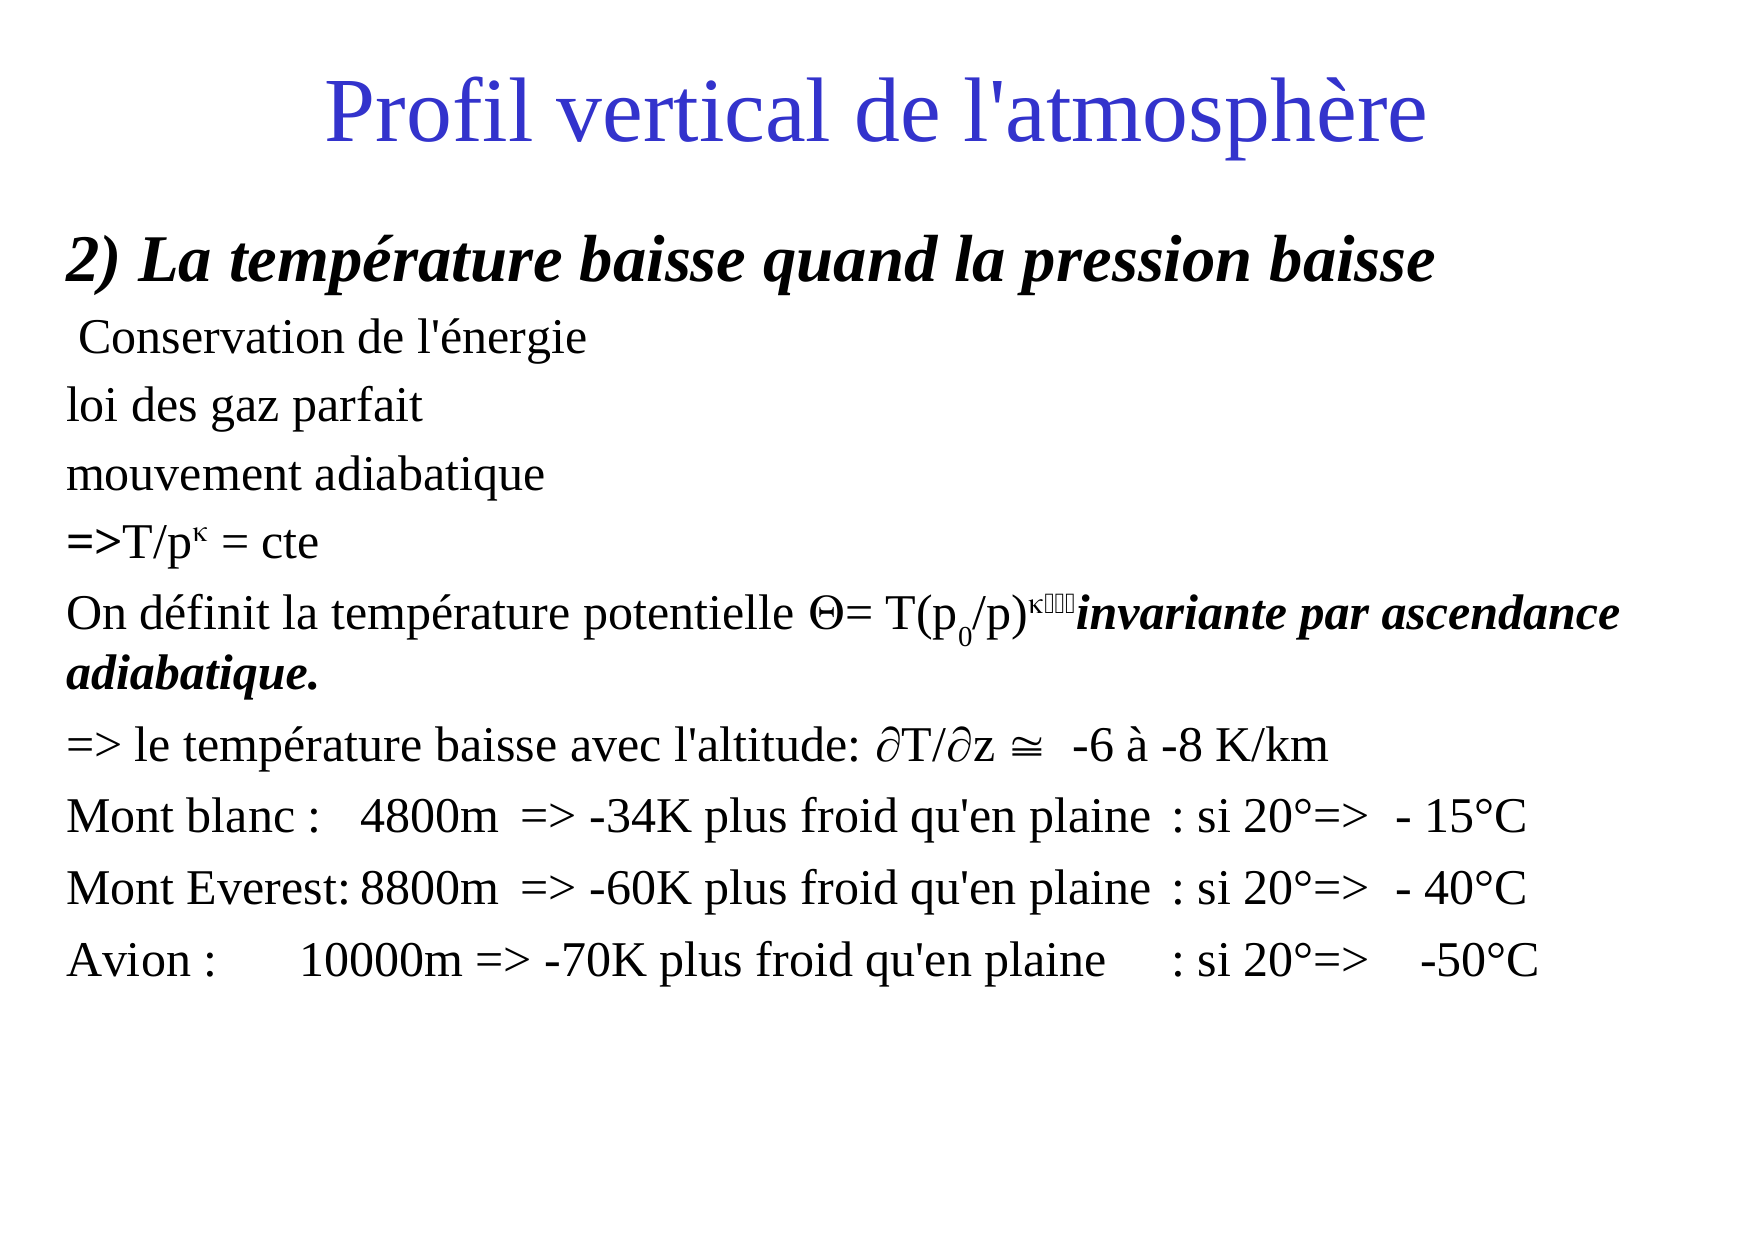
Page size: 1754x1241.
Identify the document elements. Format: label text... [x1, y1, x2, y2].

title Profil vertical de l'atmosphère [128, 35, 1627, 190]
text_box 2) La température baisse quand la pression baisse Conservation de l'énergie loi des gaz parfait mouvement adiabatique =>T/p = cte On définit la température potentielle = T(p0/p)invariante par ascendance adiabatique. => le température baisse avec l'altitude: T/z -6 à -8 K/km Mont blanc : 4800m => -34K plus froid qu'en plaine : si 20°=>- 15°C Mont Everest: 8800m => -60K plus froid qu'en plaine : si 20°=>- 40°C Avion : 10000m => -70K plus froid qu'en plaine : si 20°=>-50°C [51, 218, 1694, 995]
